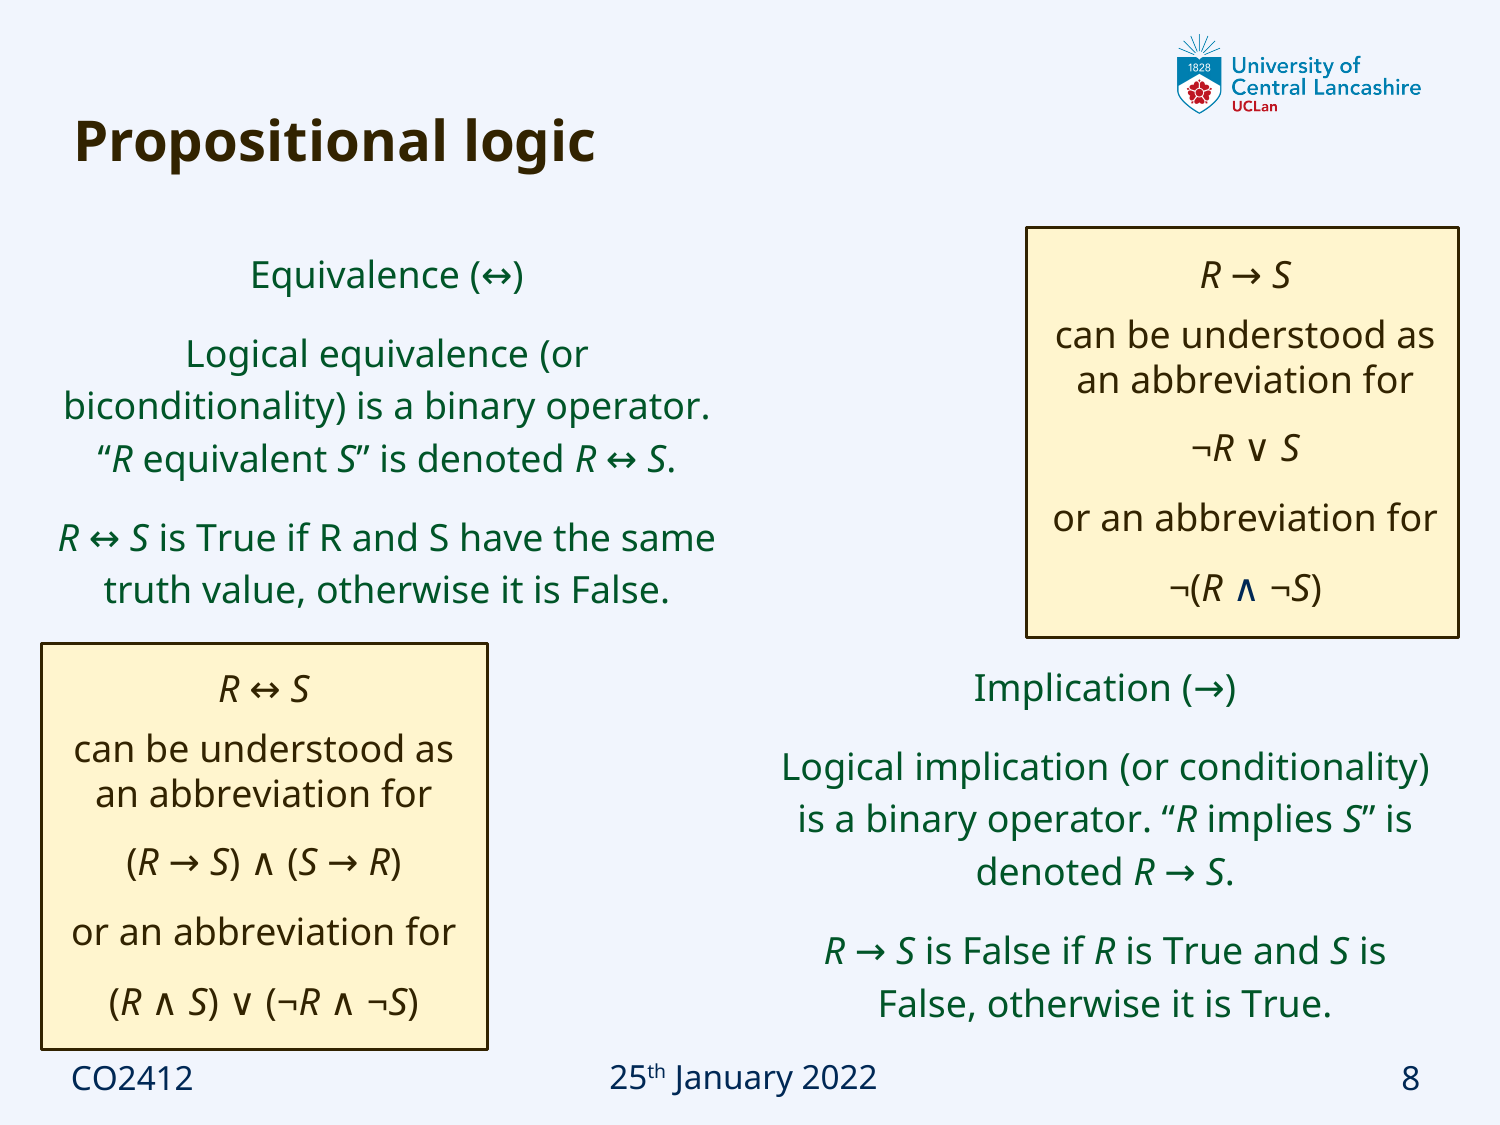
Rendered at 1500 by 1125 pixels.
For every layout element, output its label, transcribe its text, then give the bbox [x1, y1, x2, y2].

title Propositional logic [58, 54, 1500, 224]
text_box Implication (→) Logical implication (or conditionality) is a binary operator. “R implies S” is denoted R → S. R → S is False if R is True and S is False, otherwise it is True. [754, 648, 1457, 1033]
picture [1177, 34, 1421, 54]
text_box [1026, 227, 1459, 638]
text_box R ↔ S can be understood as an abbreviation for (R → S) ∧ (S → R) or an abbreviation for (R ∧ S) ∨ (¬R ∧ ¬S) [51, 657, 476, 1031]
text_box Equivalence (↔) Logical equivalence (or biconditionality) is a binary operator. “R equivalent S” is denoted R ↔ S. R ↔ S is True if R and S have the same truth value, otherwise it is False. [36, 235, 738, 619]
text_box [41, 643, 488, 1050]
text_box R → S can be understood as an abbreviation for ¬R ∨ S or an abbreviation for ¬(R ∧ ¬S) [1033, 244, 1458, 617]
